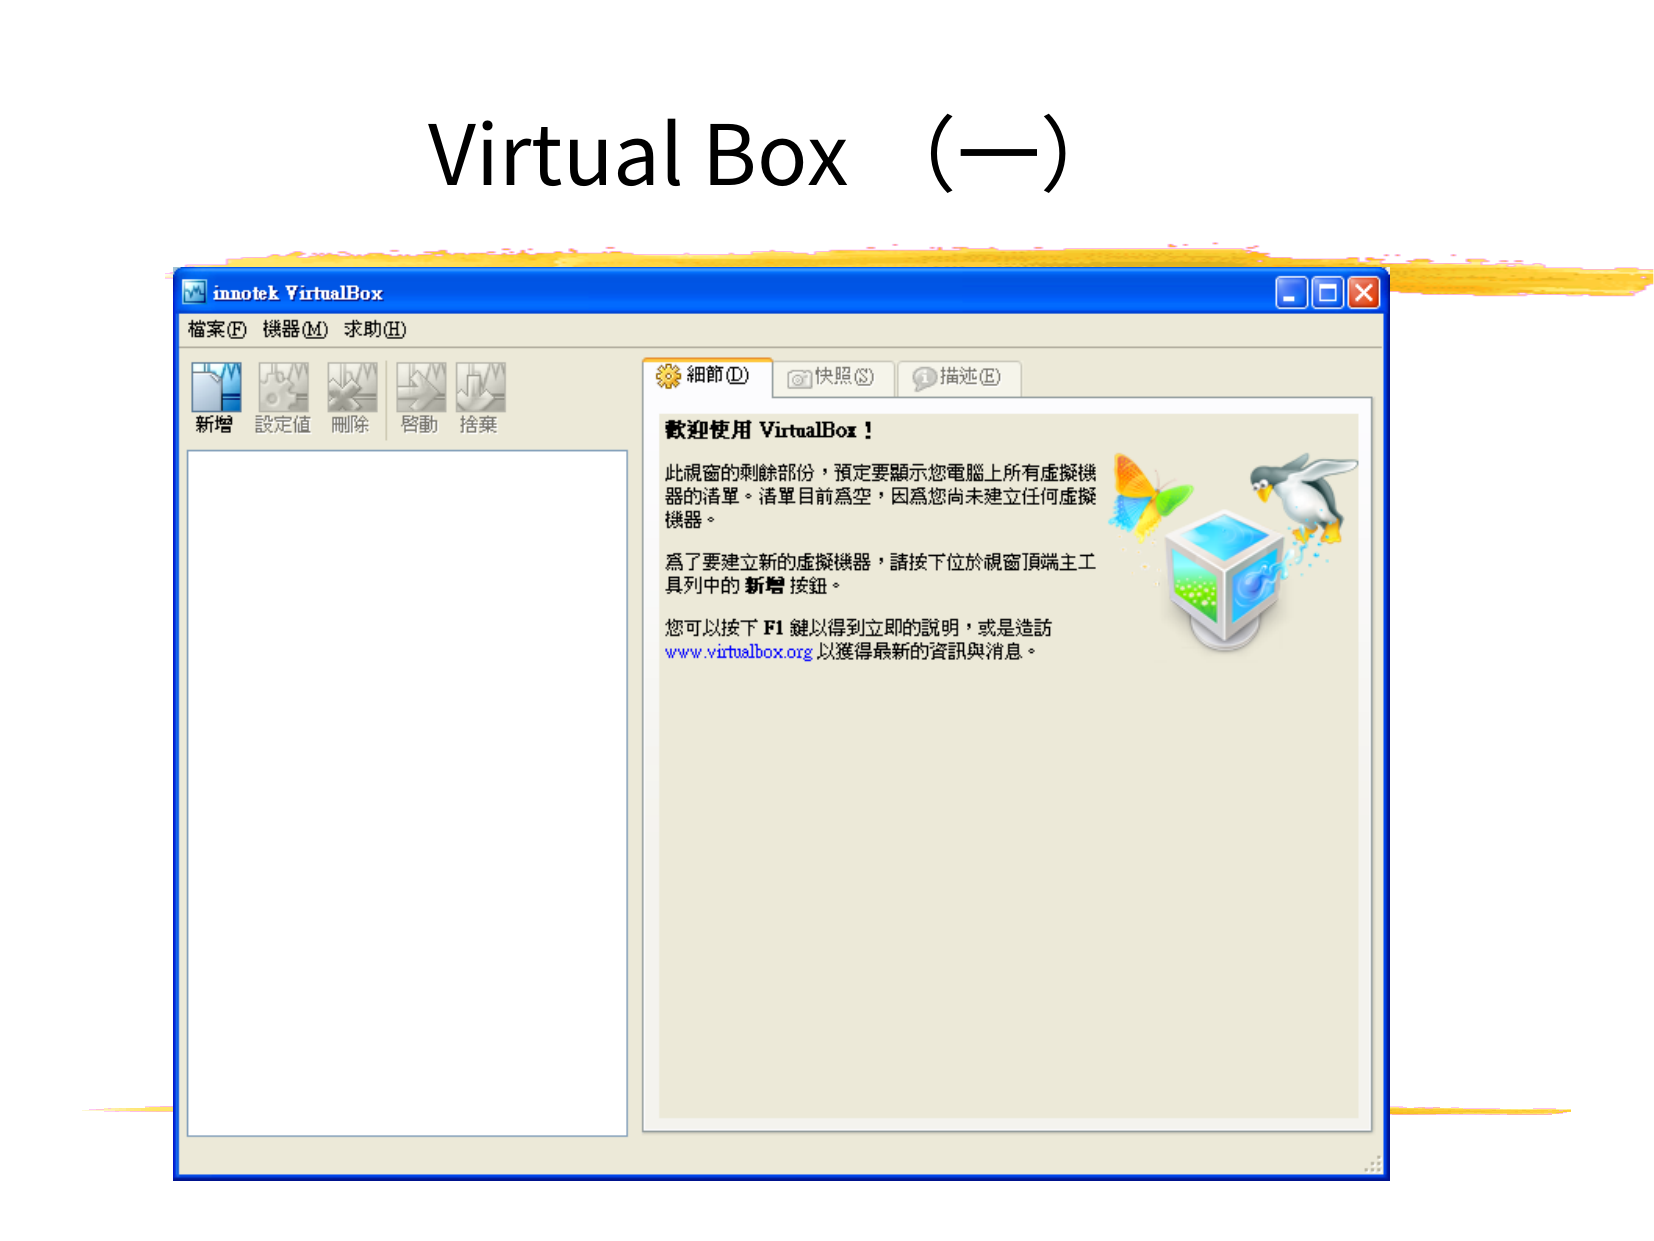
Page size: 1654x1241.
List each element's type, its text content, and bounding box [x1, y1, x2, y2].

title Virtual Box（一） [73, 39, 1479, 249]
picture [82, 237, 1654, 1181]
